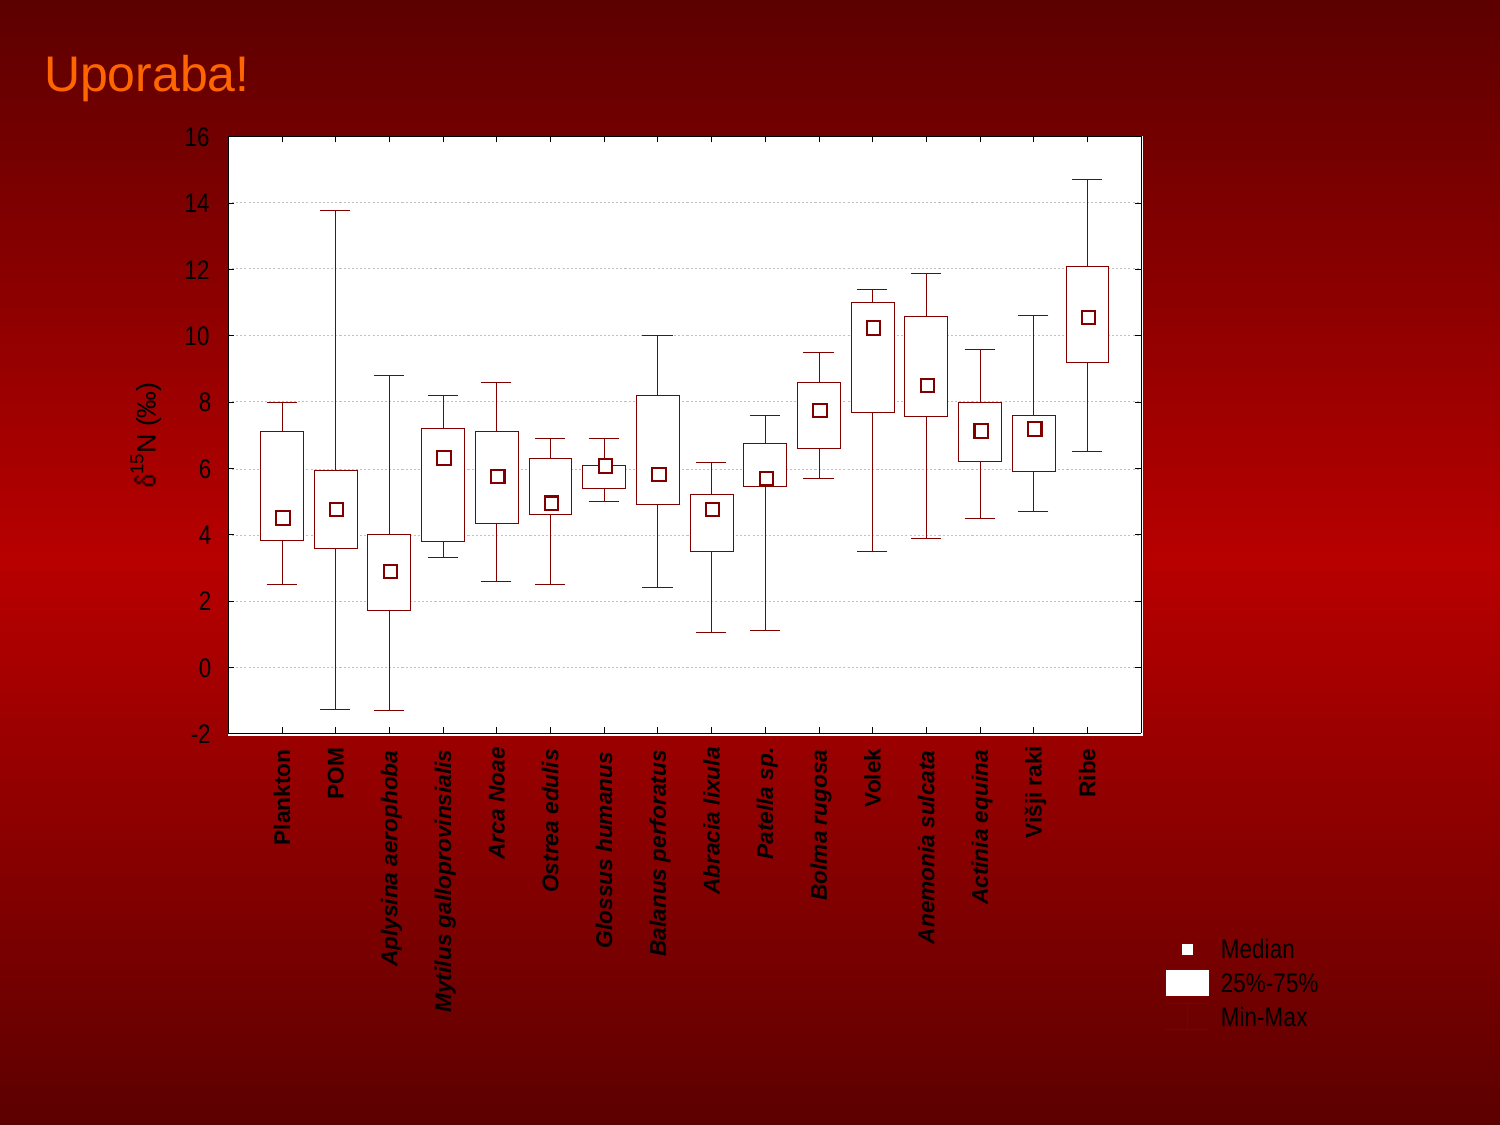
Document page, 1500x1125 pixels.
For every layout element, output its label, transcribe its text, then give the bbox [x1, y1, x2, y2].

title Uporaba! [29, 31, 1380, 112]
picture [112, 113, 1402, 1081]
